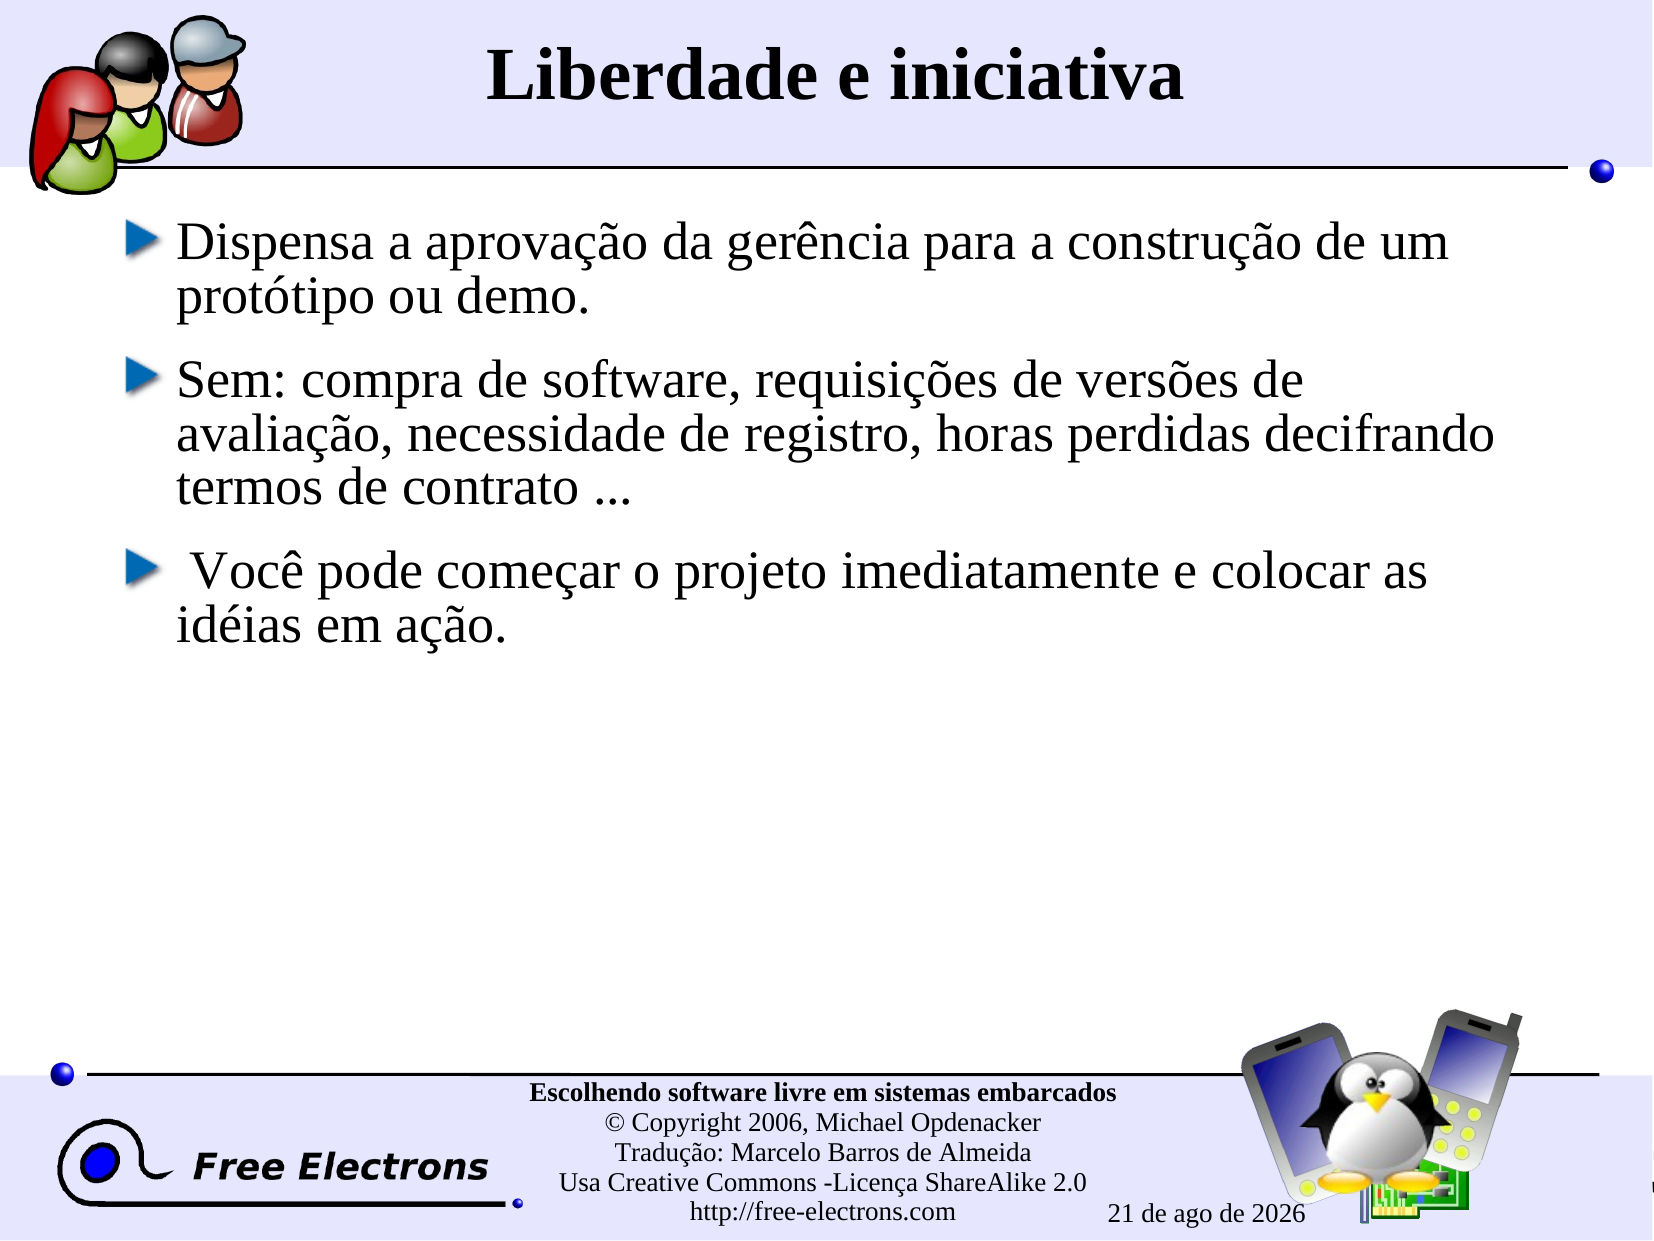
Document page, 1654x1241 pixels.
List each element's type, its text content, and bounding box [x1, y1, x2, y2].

picture [1231, 1008, 1537, 1241]
picture [50, 1108, 527, 1216]
picture [29, 15, 246, 195]
list Dispensa a aprovação da gerência para a construção de um protótipo ou demo. Sem: compra de software, requisições de versões de avaliação, necessidade de registro, horas perdidas decifrando termos de contrato ... Você pode começar o projeto imediatamente e colocar as idéias em ação. [105, 216, 1518, 1067]
title Liberdade e iniciativa [246, 25, 1603, 124]
